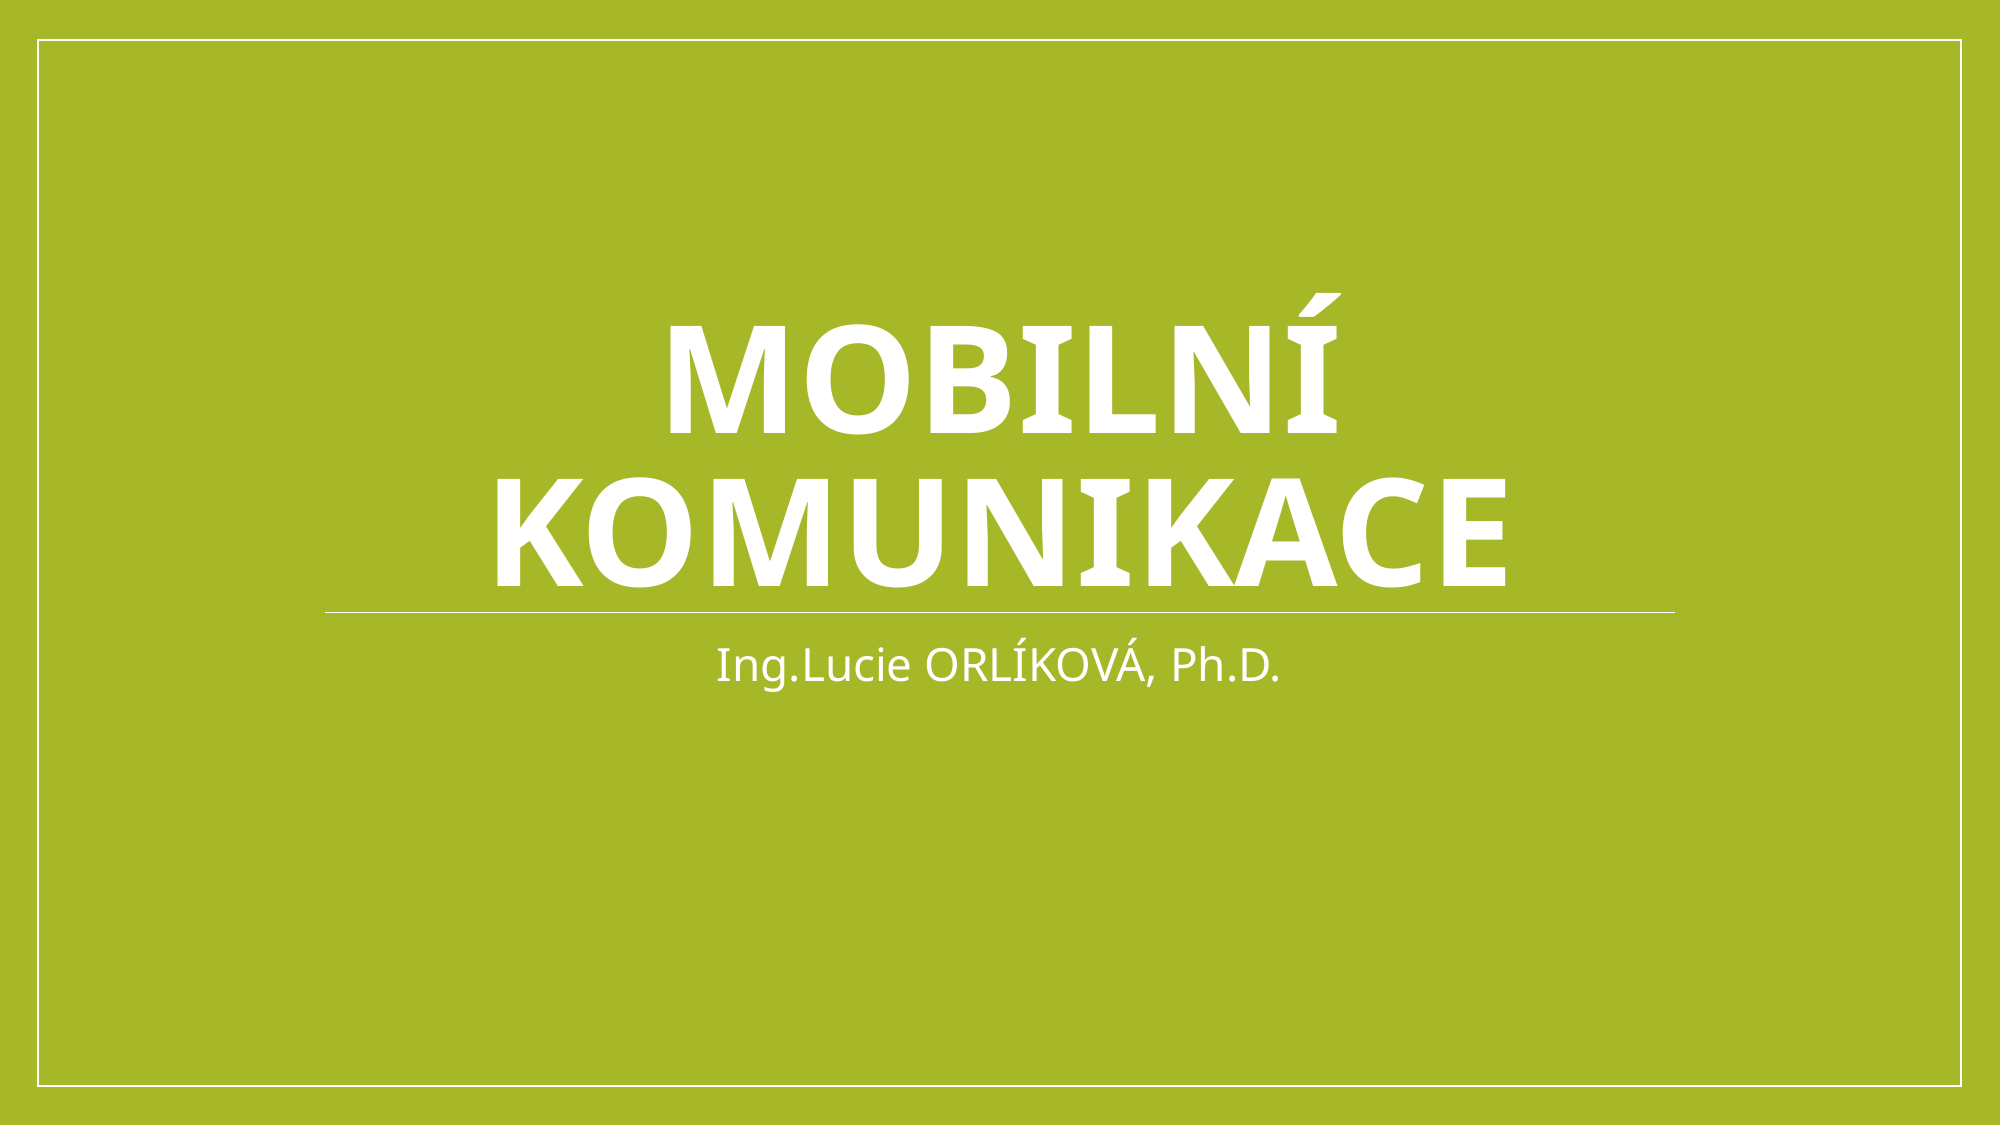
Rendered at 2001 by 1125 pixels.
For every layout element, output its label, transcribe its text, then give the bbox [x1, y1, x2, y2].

title Mobilní komunikace [182, 144, 1818, 625]
subtitle Ing.Lucie ORLÍKOVÁ, Ph.D. [280, 634, 1719, 863]
